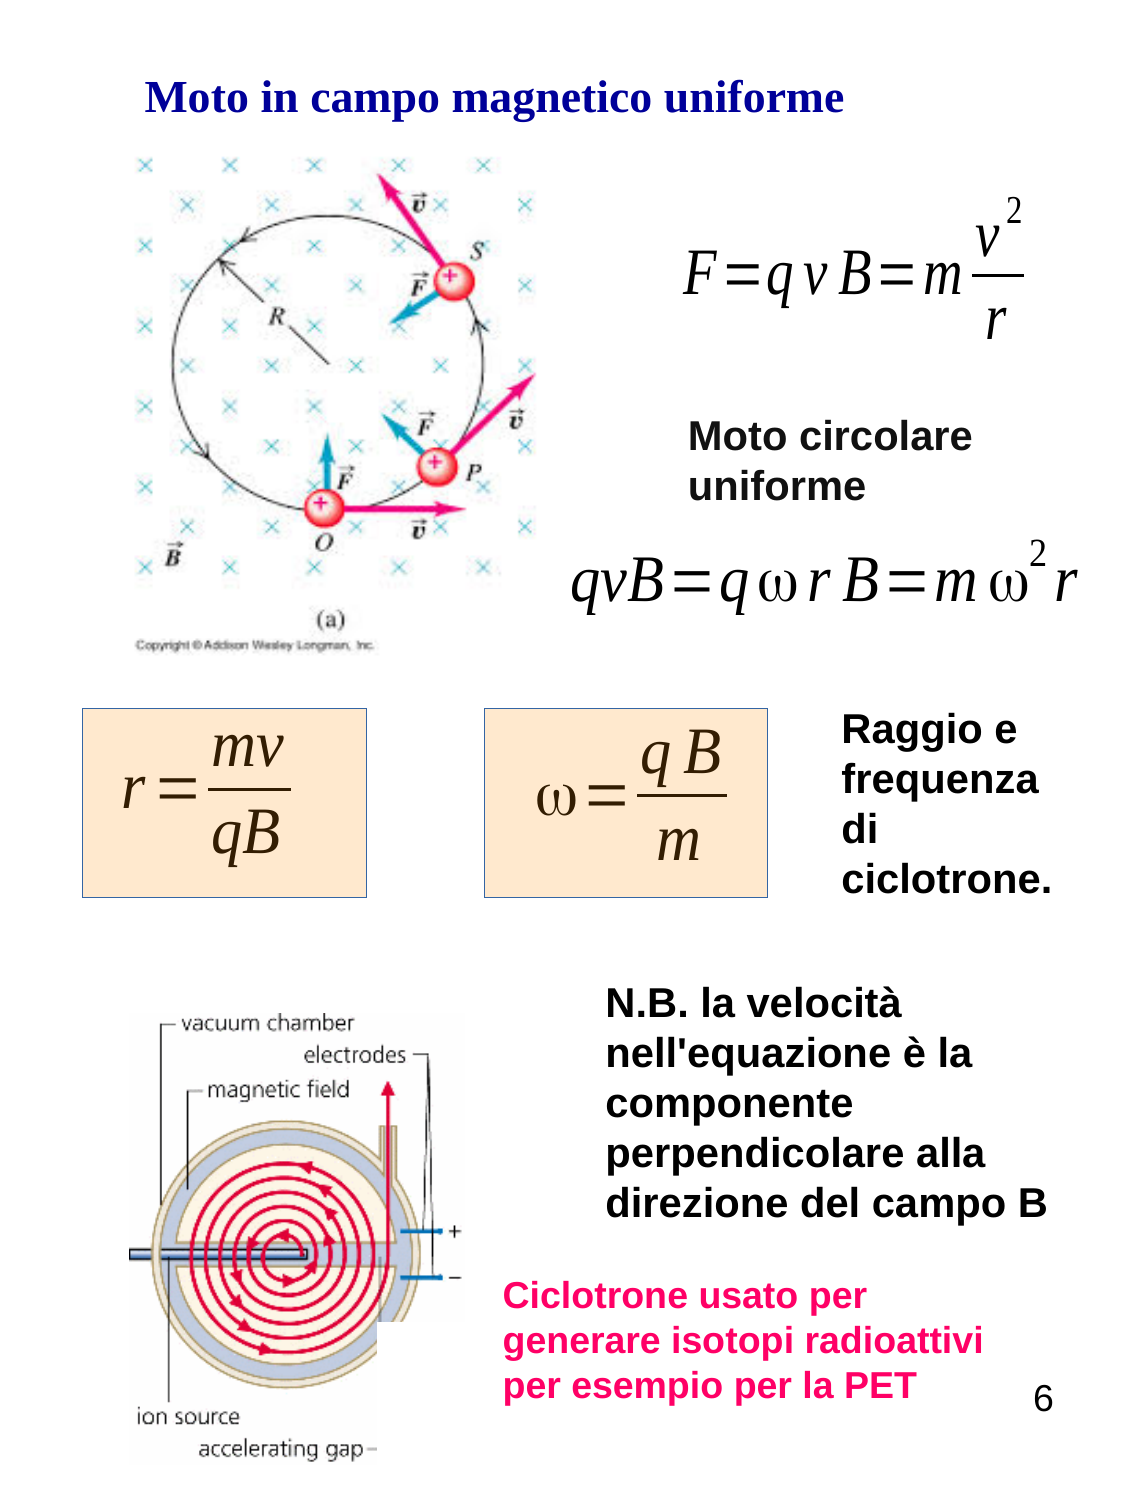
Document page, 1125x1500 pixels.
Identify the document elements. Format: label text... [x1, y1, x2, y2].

chart [555, 531, 1097, 615]
text_box [82, 708, 367, 898]
text_box [377, 1322, 815, 1465]
text_box Raggio e frequenza di ciclotrone. [826, 694, 1087, 910]
picture [129, 1013, 465, 1465]
chart [666, 186, 1040, 355]
text_box Moto in campo magnetico uniforme [129, 59, 860, 130]
text_box Ciclotrone usato per generare isotopi radioattivi per esempio per la PET [487, 1263, 1004, 1414]
picture [118, 141, 556, 662]
text_box Moto circolare uniforme [673, 401, 1004, 517]
text_box N.B. la velocità nell'equazione è la componente perpendicolare alla direzione del campo B [590, 968, 1087, 1317]
text_box [484, 708, 768, 898]
